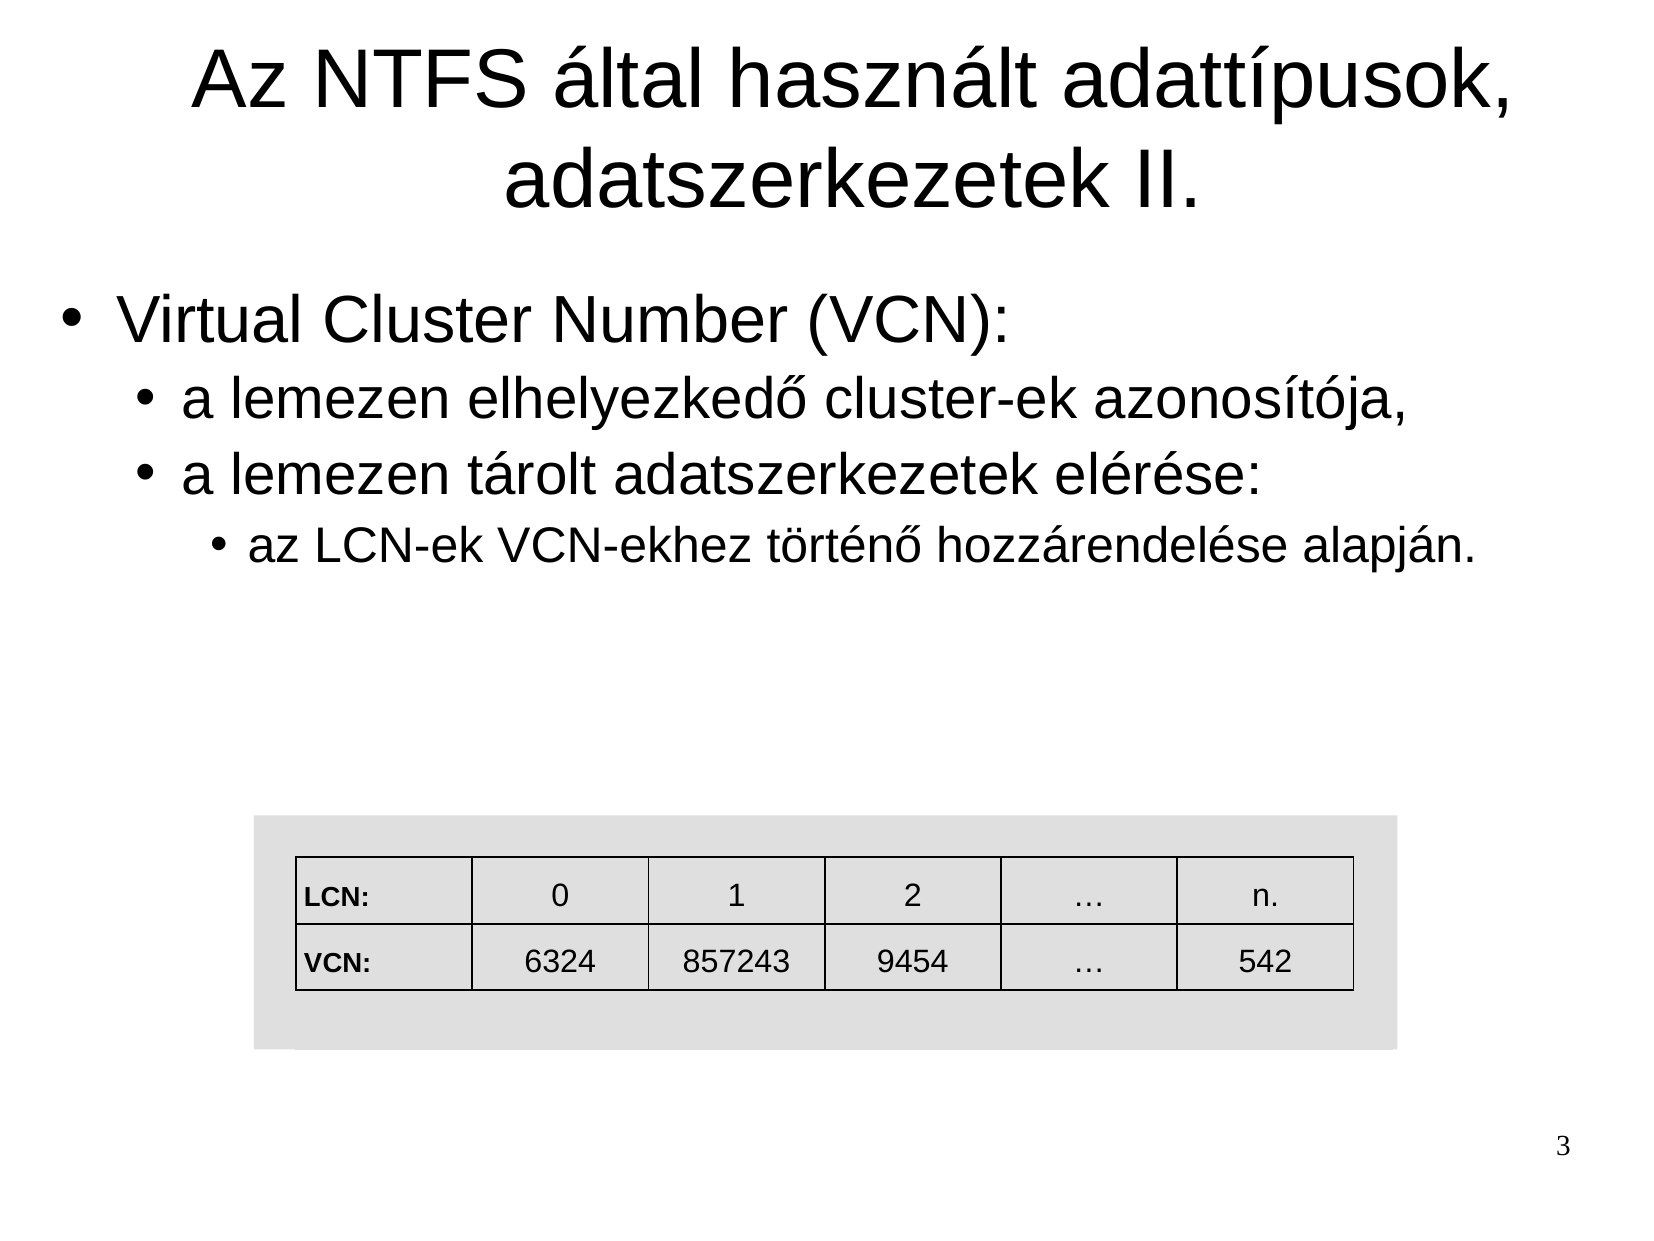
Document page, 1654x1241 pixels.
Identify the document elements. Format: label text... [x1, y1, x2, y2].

chart [295, 856, 1394, 1051]
text_box [253, 815, 1398, 1050]
title Az NTFS által használt adattípusok, adatszerkezetek II. [71, 20, 1601, 228]
list Virtual Cluster Number (VCN): a lemezen elhelyezkedő cluster-ek azonosítója, a lemezen tárolt adatszerkezetek elérése: az LCN-ek VCN-ekhez történő hozzárendelése alapján. [45, 268, 1634, 765]
